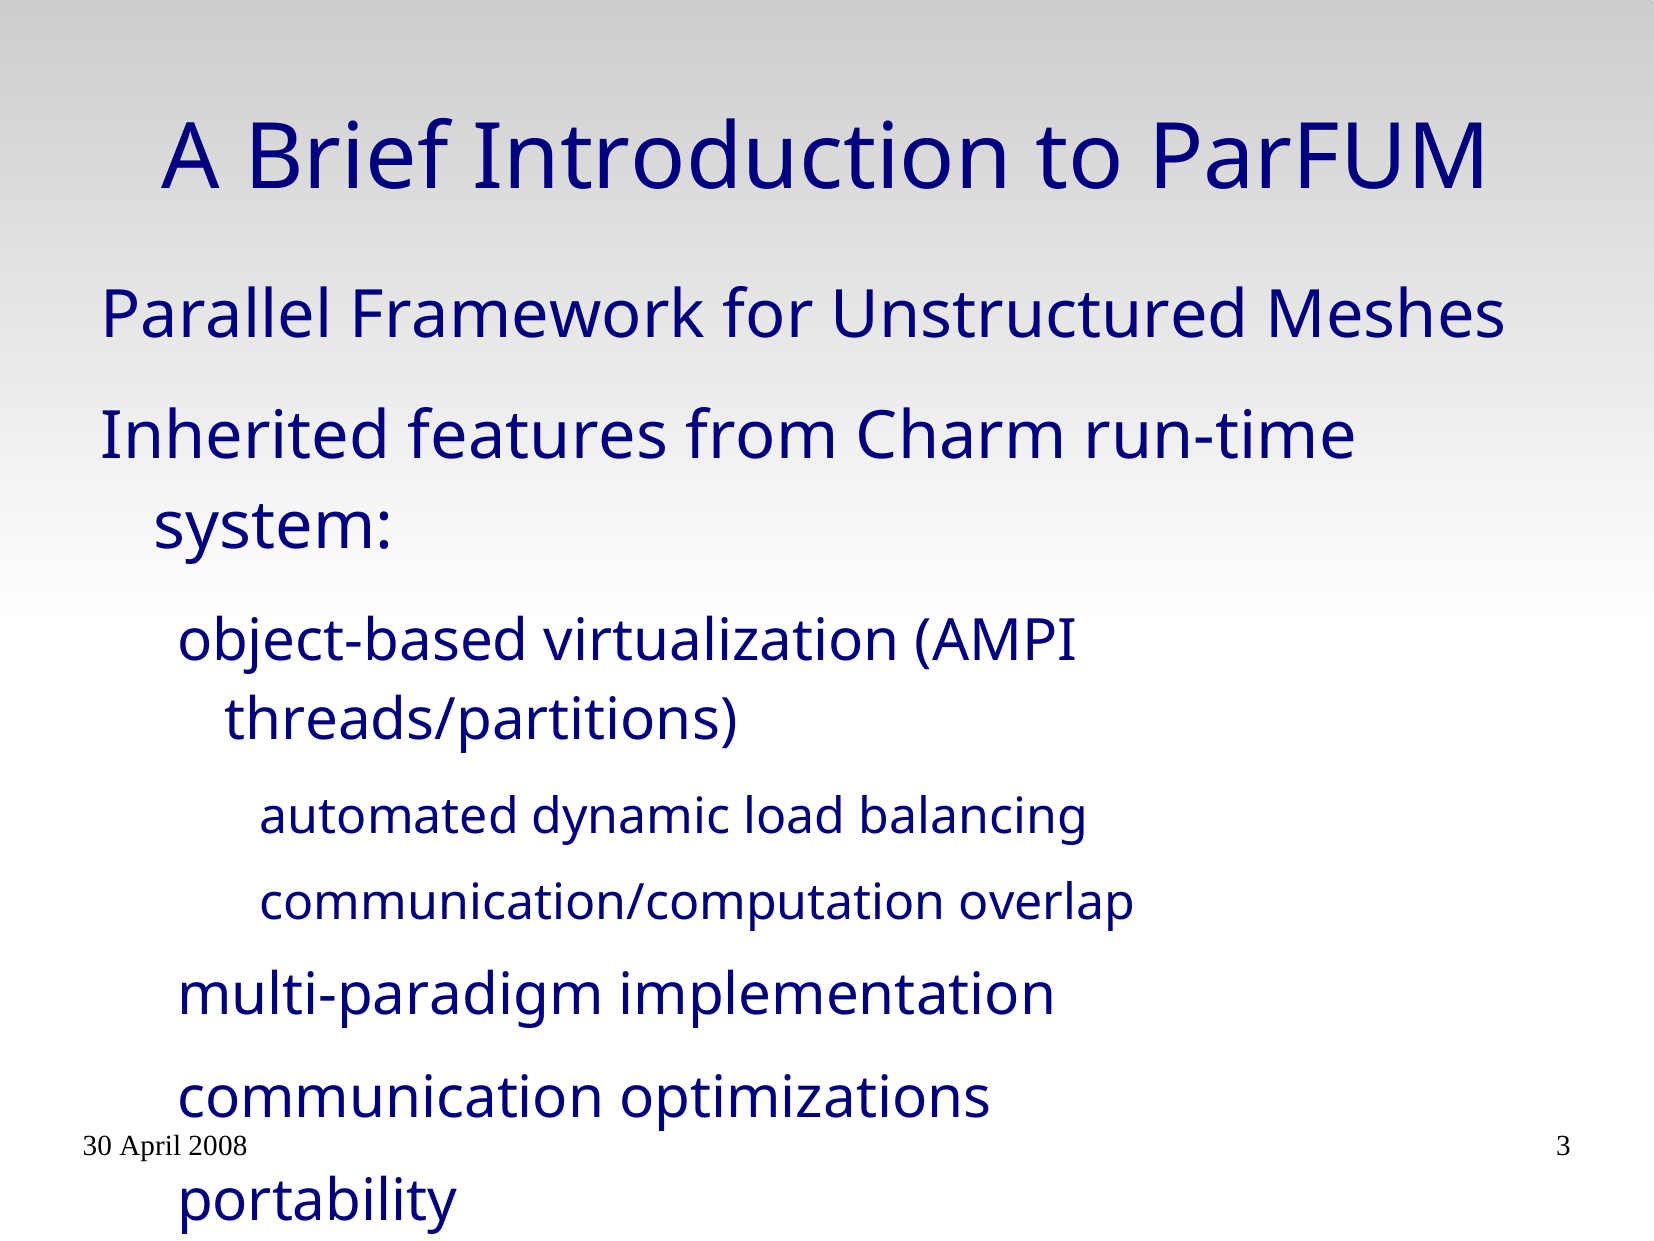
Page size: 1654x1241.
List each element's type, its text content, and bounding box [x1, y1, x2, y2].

title A Brief Introduction to ParFUM [82, 49, 1571, 257]
list Parallel Framework for Unstructured Meshes Inherited features from Charm run-time system: object-based virtualization (AMPI threads/partitions) automated dynamic load balancing communication/computation overlap multi-paradigm implementation communication optimizations portability [82, 266, 1571, 1071]
